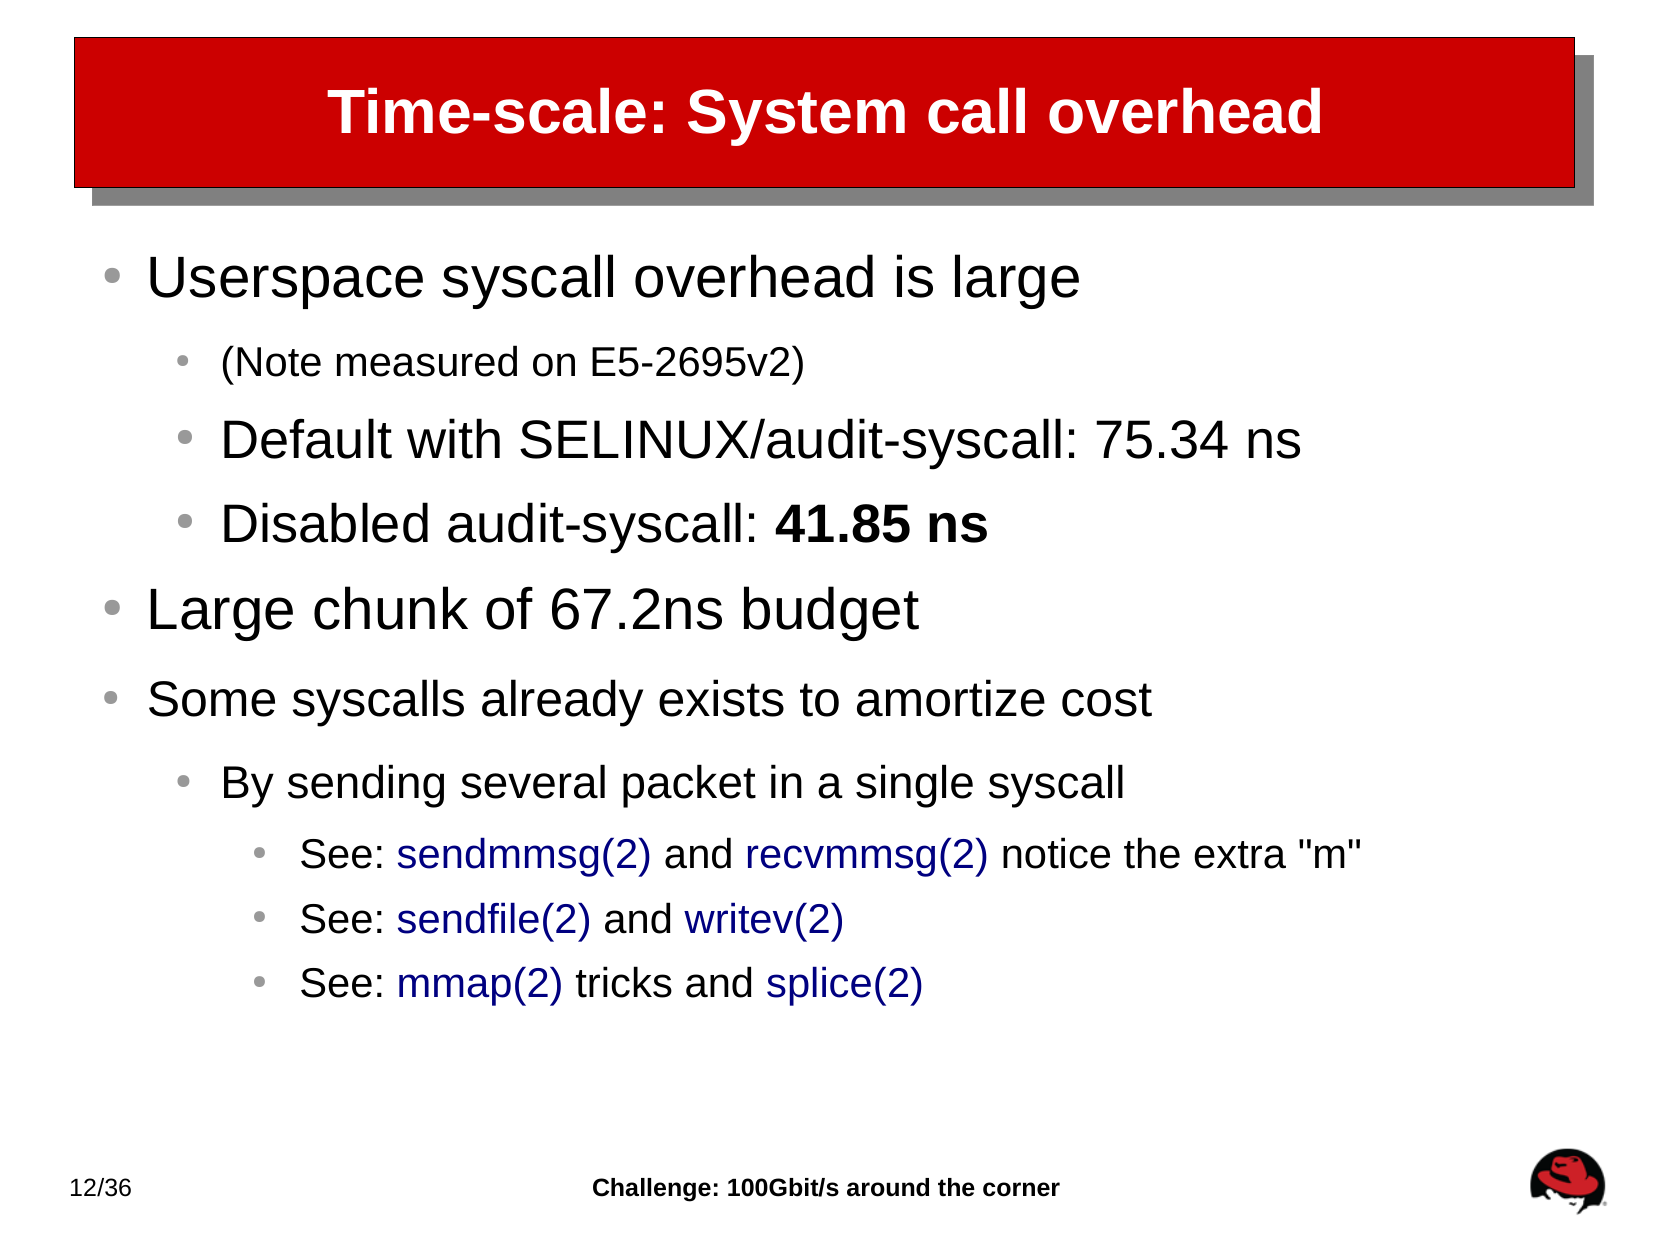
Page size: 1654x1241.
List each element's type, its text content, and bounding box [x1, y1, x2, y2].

picture [1529, 1146, 1613, 1224]
list Userspace syscall overhead is large (Note measured on E5-2695v2) Default with SELINUX/audit-syscall: 75.34 ns Disabled audit-syscall: 41.85 ns Large chunk of 67.2ns budget Some syscalls already exists to amortize cost By sending several packet in a single syscall See: sendmmsg(2) and recvmmsg(2) notice the extra "m" See: sendfile(2) and writev(2) See: mmap(2) tricks and splice(2) [86, 244, 1575, 1178]
title Time-scale: System call overhead [82, 37, 1571, 188]
